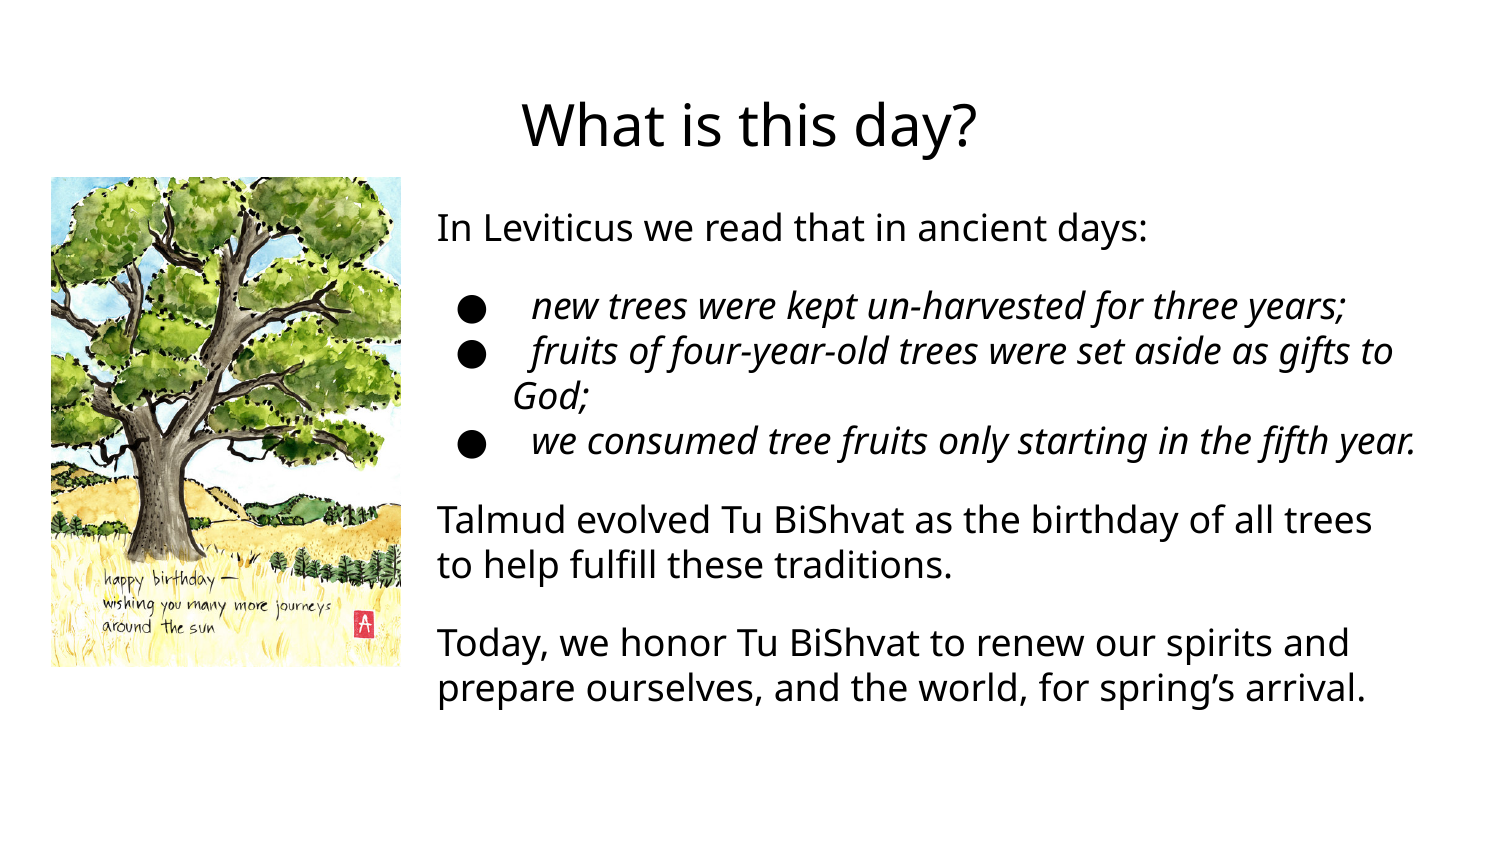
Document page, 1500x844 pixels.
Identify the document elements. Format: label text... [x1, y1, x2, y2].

picture [51, 177, 401, 667]
list In Leviticus we read that in ancient days: new trees were kept un-harvested for three years; fruits of four-year-old trees were set aside as gifts to God; we consumed tree fruits only starting in the fifth year. Talmud evolved Tu BiShvat as the birthday of all trees to help fulfill these traditions. Today, we honor Tu BiShvat to renew our spirits and prepare ourselves, and the world, for spring’s arrival. [421, 189, 1449, 750]
title What is this day? [51, 72, 1449, 167]
